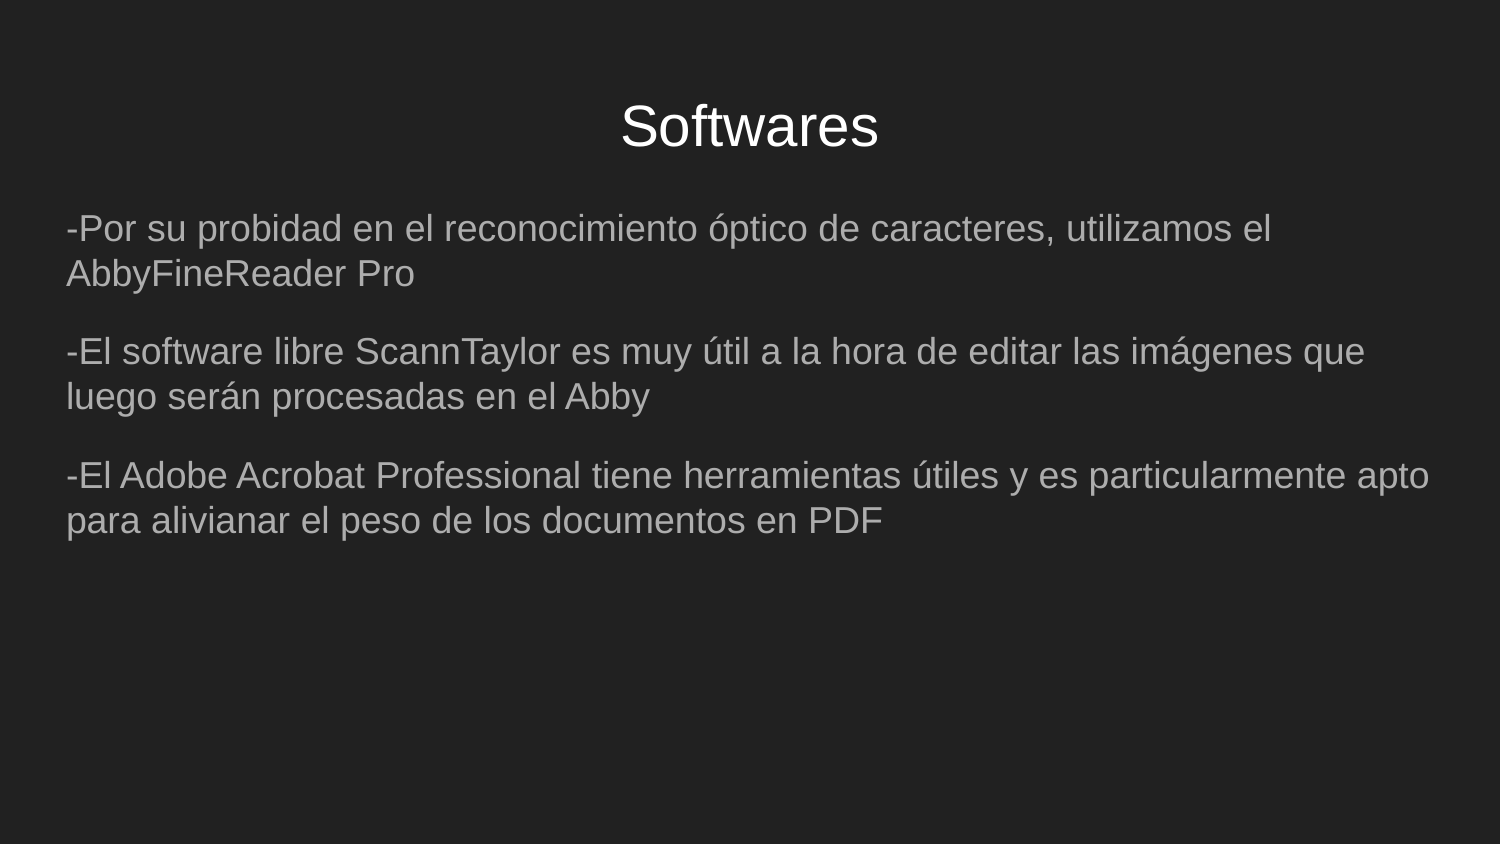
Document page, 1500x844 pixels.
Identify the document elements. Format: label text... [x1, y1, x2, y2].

list -Por su probidad en el reconocimiento óptico de caracteres, utilizamos el AbbyFineReader Pro -El software libre ScannTaylor es muy útil a la hora de editar las imágenes que luego serán procesadas en el Abby -El Adobe Acrobat Professional tiene herramientas útiles y es particularmente apto para alivianar el peso de los documentos en PDF [51, 189, 1449, 750]
title Softwares [51, 72, 1449, 167]
